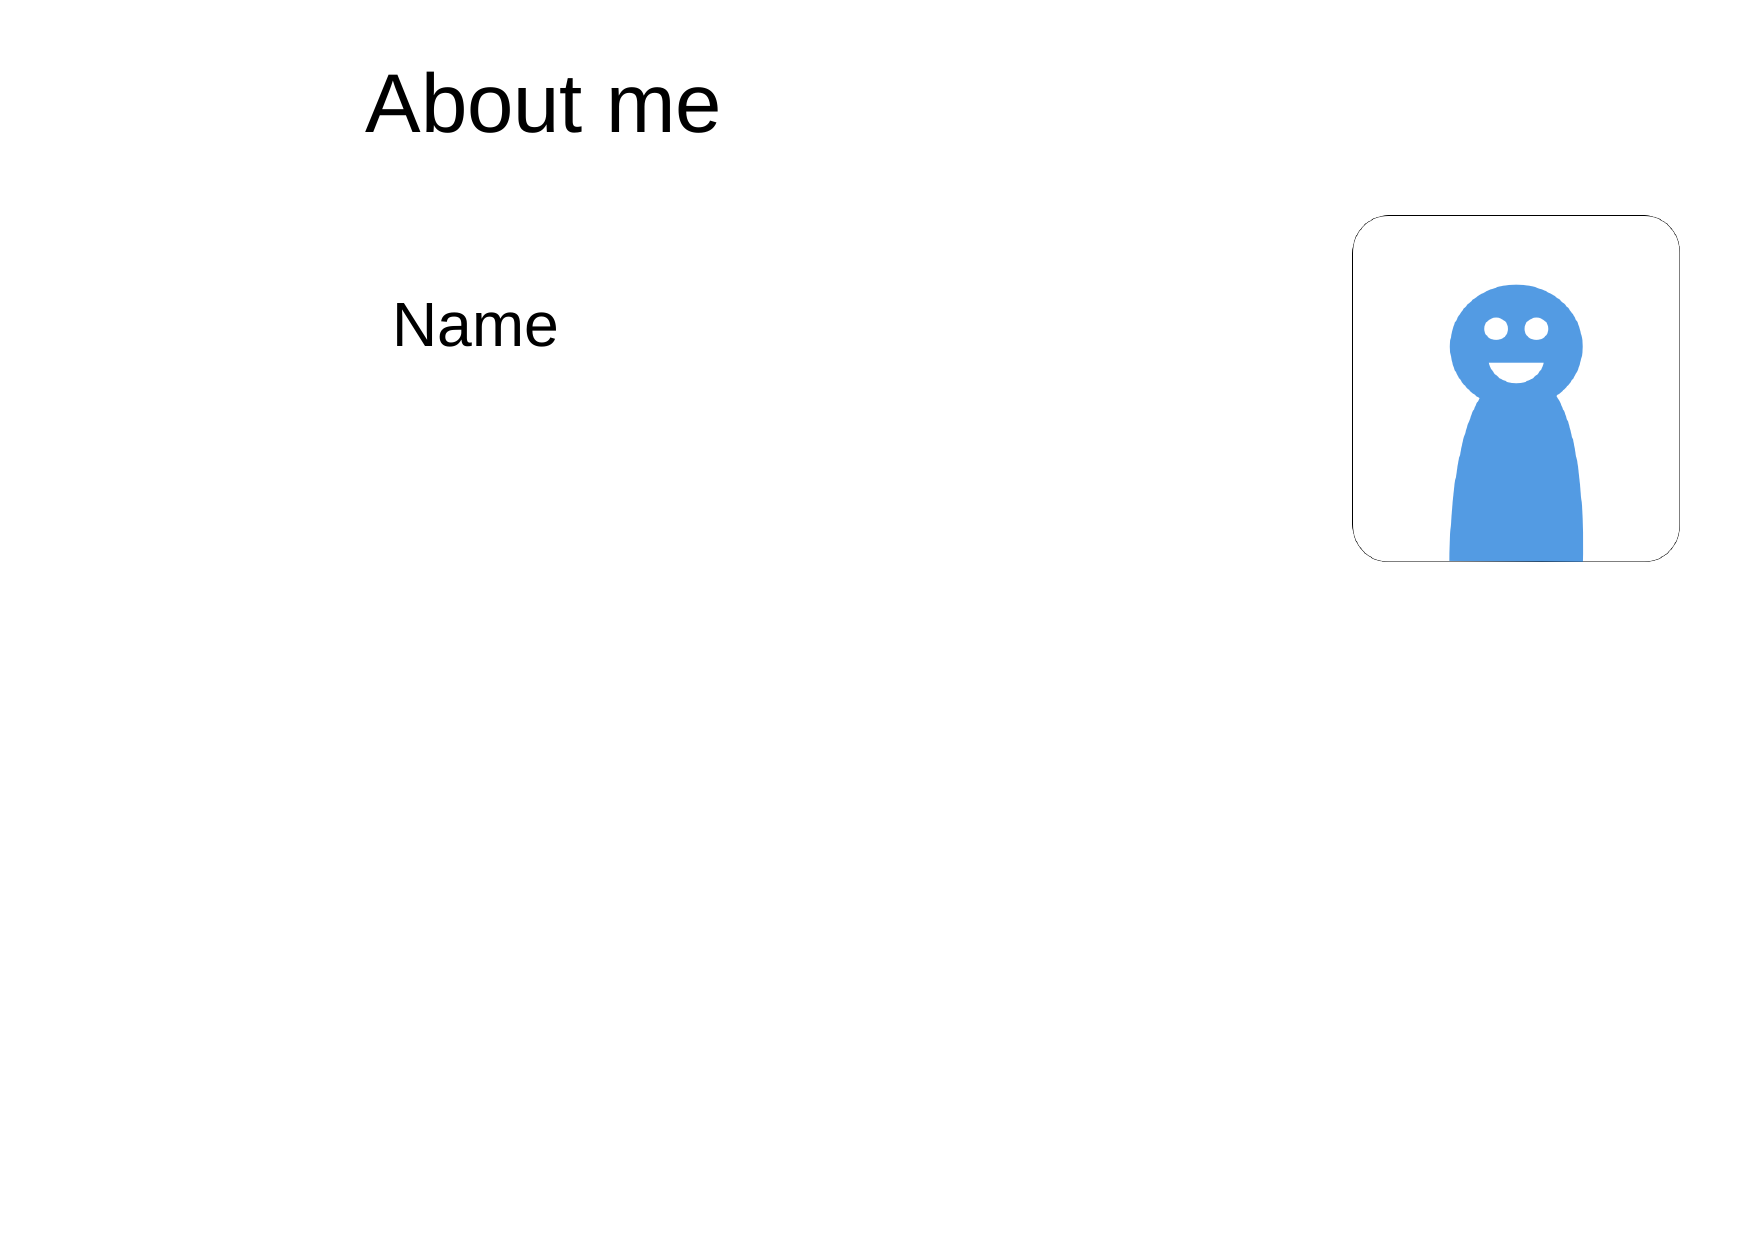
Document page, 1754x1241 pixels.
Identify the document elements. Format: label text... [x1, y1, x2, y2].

text_box Name [377, 282, 1236, 538]
picture [1352, 215, 1680, 562]
text_box About me [350, 49, 1649, 174]
